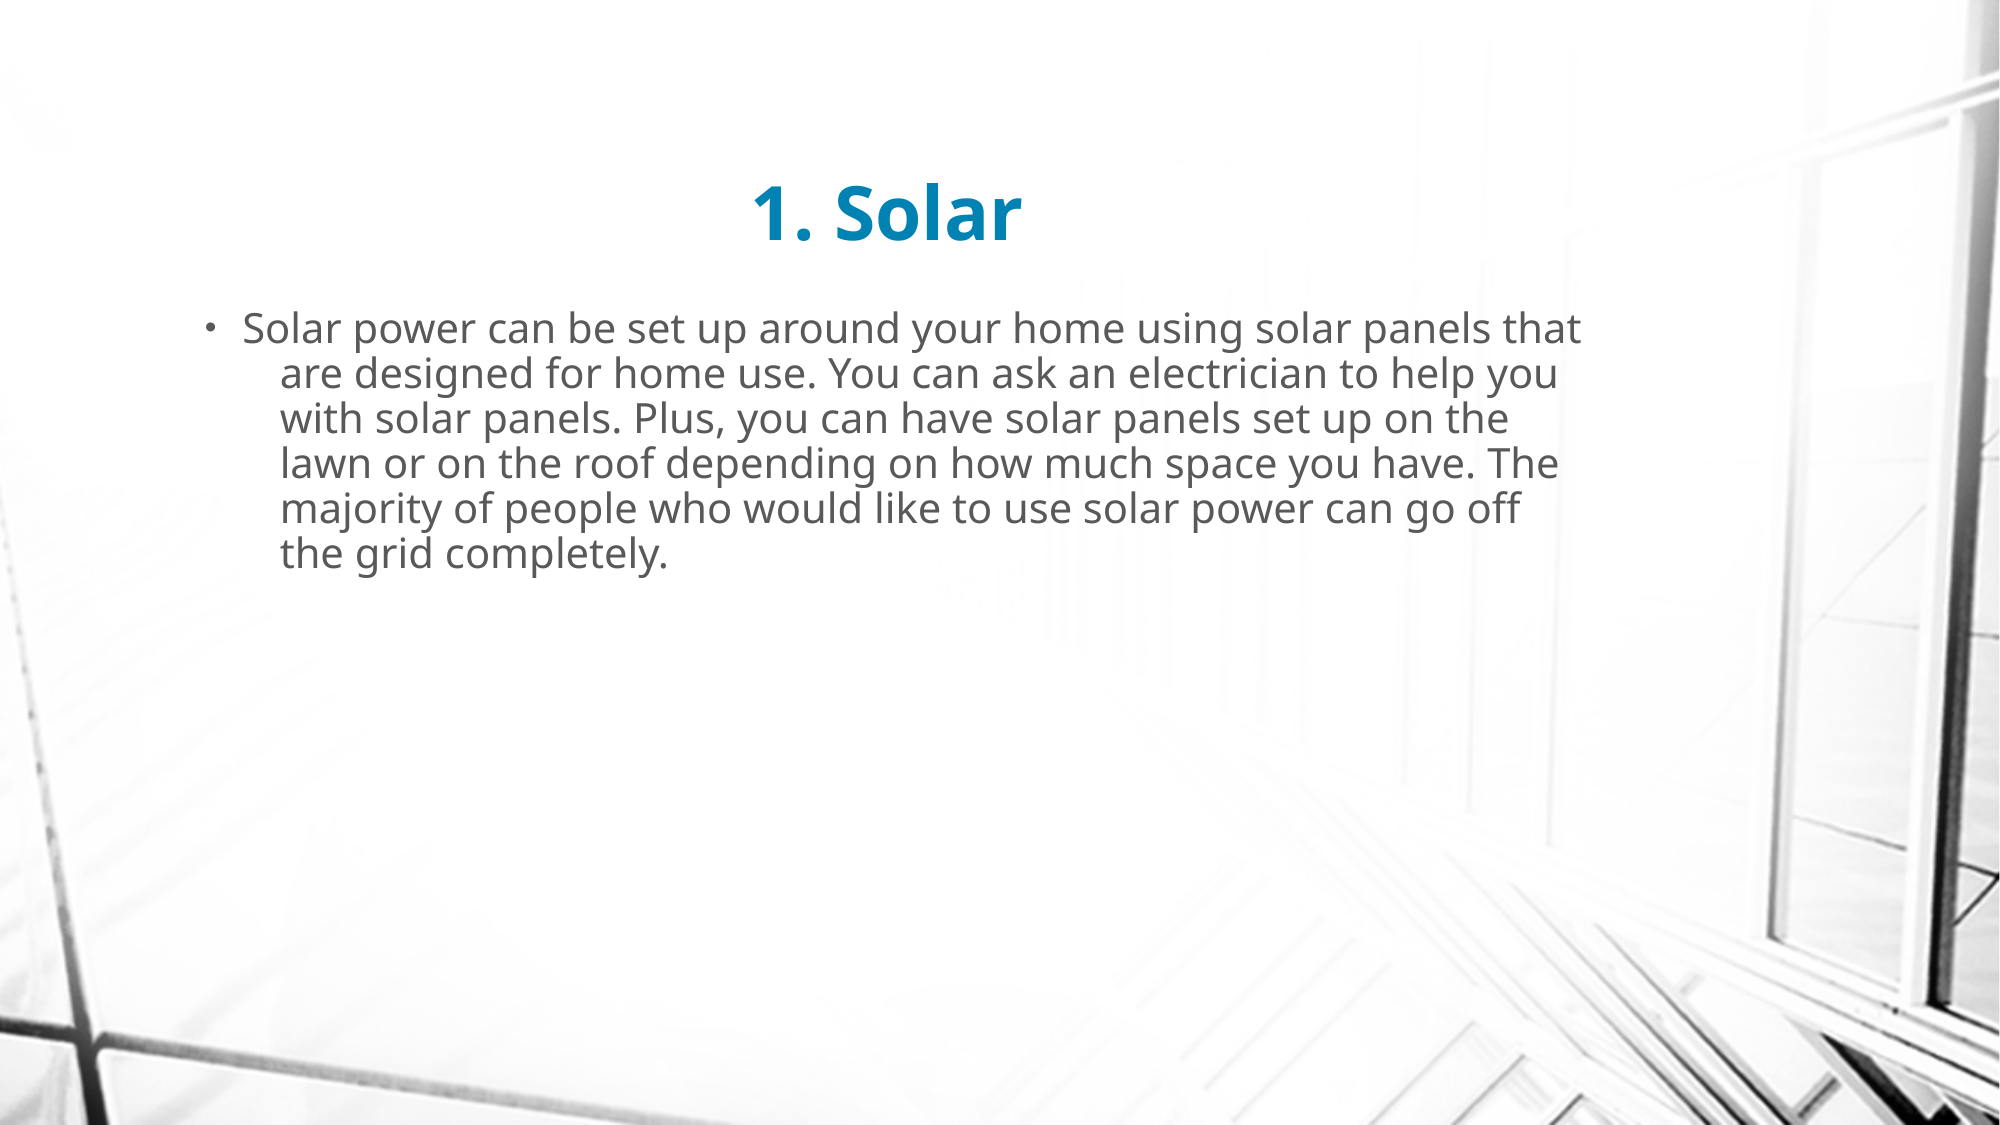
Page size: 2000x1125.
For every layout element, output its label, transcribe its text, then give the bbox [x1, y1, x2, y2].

list Solar power can be set up around your home using solar panels that are designed for home use. You can ask an electrician to help you with solar panels. Plus, you can have solar panels set up on the lawn or on the roof depending on how much space you have. The majority of people who would like to use solar power can go off the grid completely. [174, 299, 1600, 988]
title 1. Solar [174, 87, 1600, 263]
